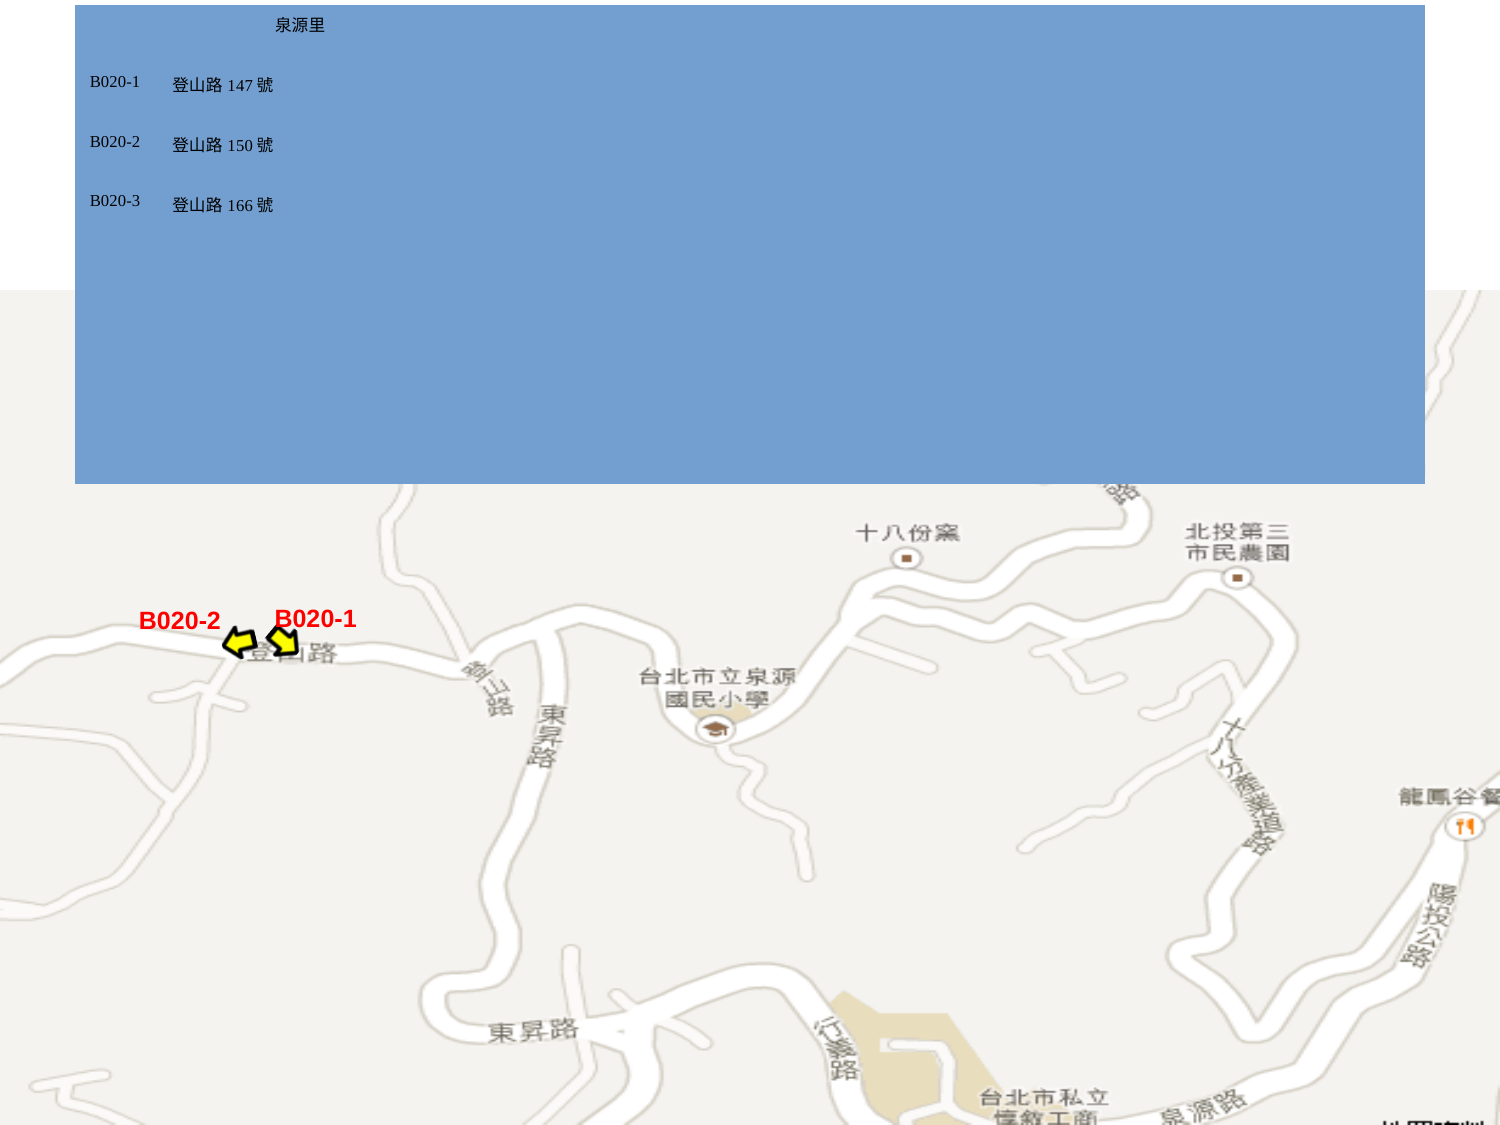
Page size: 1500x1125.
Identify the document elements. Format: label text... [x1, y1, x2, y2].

table_header [1055, 5, 1425, 65]
table_cell [525, 304, 606, 364]
table_cell [975, 65, 1055, 125]
table_cell [525, 65, 606, 125]
table_cell 登山路150號 [158, 125, 525, 184]
table_cell [1055, 125, 1425, 184]
table_cell [1055, 65, 1425, 125]
table_cell [525, 424, 606, 484]
table_cell [1055, 424, 1425, 484]
table_cell [606, 304, 975, 364]
table_cell [75, 424, 158, 484]
table_cell B020-2 [75, 125, 158, 184]
table_cell [975, 364, 1055, 424]
table_header [975, 5, 1055, 65]
table_cell [158, 424, 525, 484]
table_cell [975, 304, 1055, 364]
table_cell B020-1 [75, 65, 158, 125]
table_cell [75, 364, 158, 424]
table_cell [1055, 184, 1425, 244]
table_cell [525, 184, 606, 244]
table_cell [158, 364, 525, 424]
table_cell [975, 184, 1055, 244]
text_box B020-1 [259, 594, 373, 641]
table_cell 登山路147號 [158, 65, 525, 125]
table_header 泉源里 [75, 5, 525, 65]
table_cell [158, 304, 525, 364]
table_cell [1055, 304, 1425, 364]
table_cell [525, 364, 606, 424]
table_cell [75, 304, 158, 364]
table_cell [525, 244, 606, 304]
table_cell B020-3 [75, 184, 158, 244]
table_cell [1055, 244, 1425, 304]
table_cell [606, 184, 975, 244]
table_cell [1055, 364, 1425, 424]
picture [0, 290, 1500, 1125]
table_cell 登山路166號 [158, 184, 525, 244]
table_cell [606, 125, 975, 184]
table_cell [975, 125, 1055, 184]
table_cell [606, 65, 975, 125]
text_box B020-2 [123, 596, 276, 643]
table_cell [606, 424, 975, 484]
table_cell [975, 424, 1055, 484]
table_cell [606, 364, 975, 424]
table_cell [606, 244, 975, 304]
table_header [606, 5, 975, 65]
table_cell [158, 244, 525, 304]
table_cell [525, 125, 606, 184]
table_cell [75, 244, 158, 304]
table_header [525, 5, 606, 65]
table_cell [975, 244, 1055, 304]
